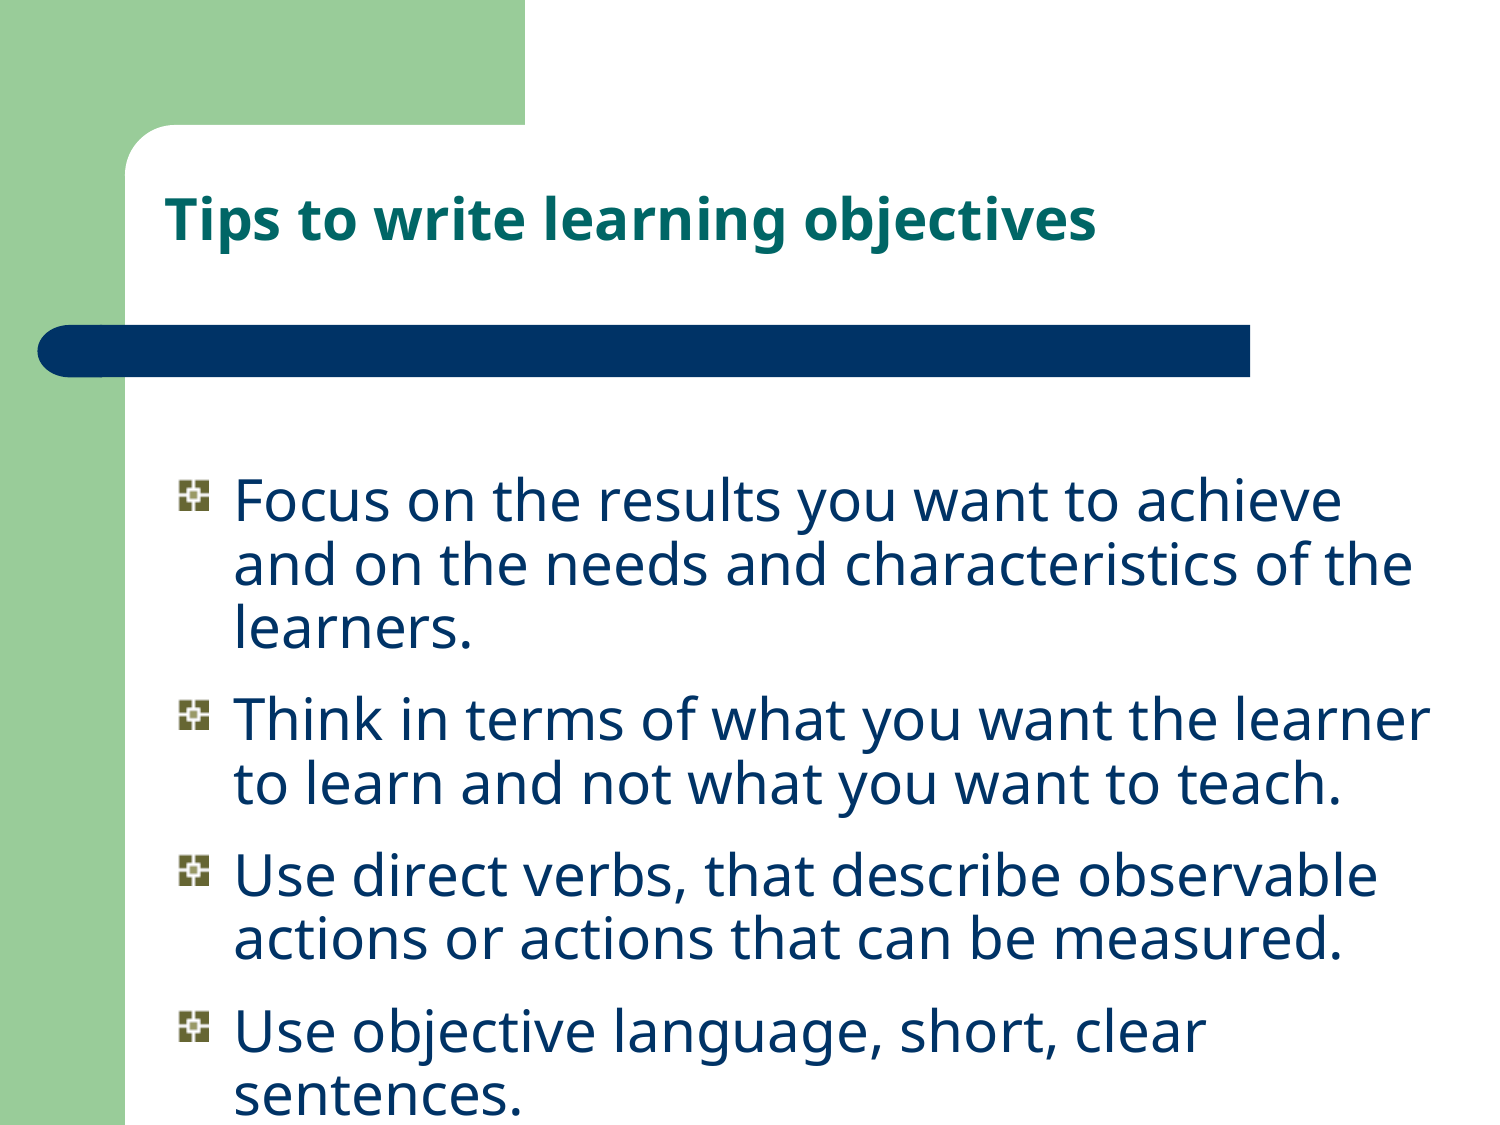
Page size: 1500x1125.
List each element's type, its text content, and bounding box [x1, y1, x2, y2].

title Tips to write learning objectives [149, 174, 1463, 263]
list Focus on the results you want to achieve and on the needs and characteristics of the learners. Think in terms of what you want the learner to learn and not what you want to teach. Use direct verbs, that describe observable actions or actions that can be measured. Use objective language, short, clear sentences. [162, 399, 1462, 1063]
